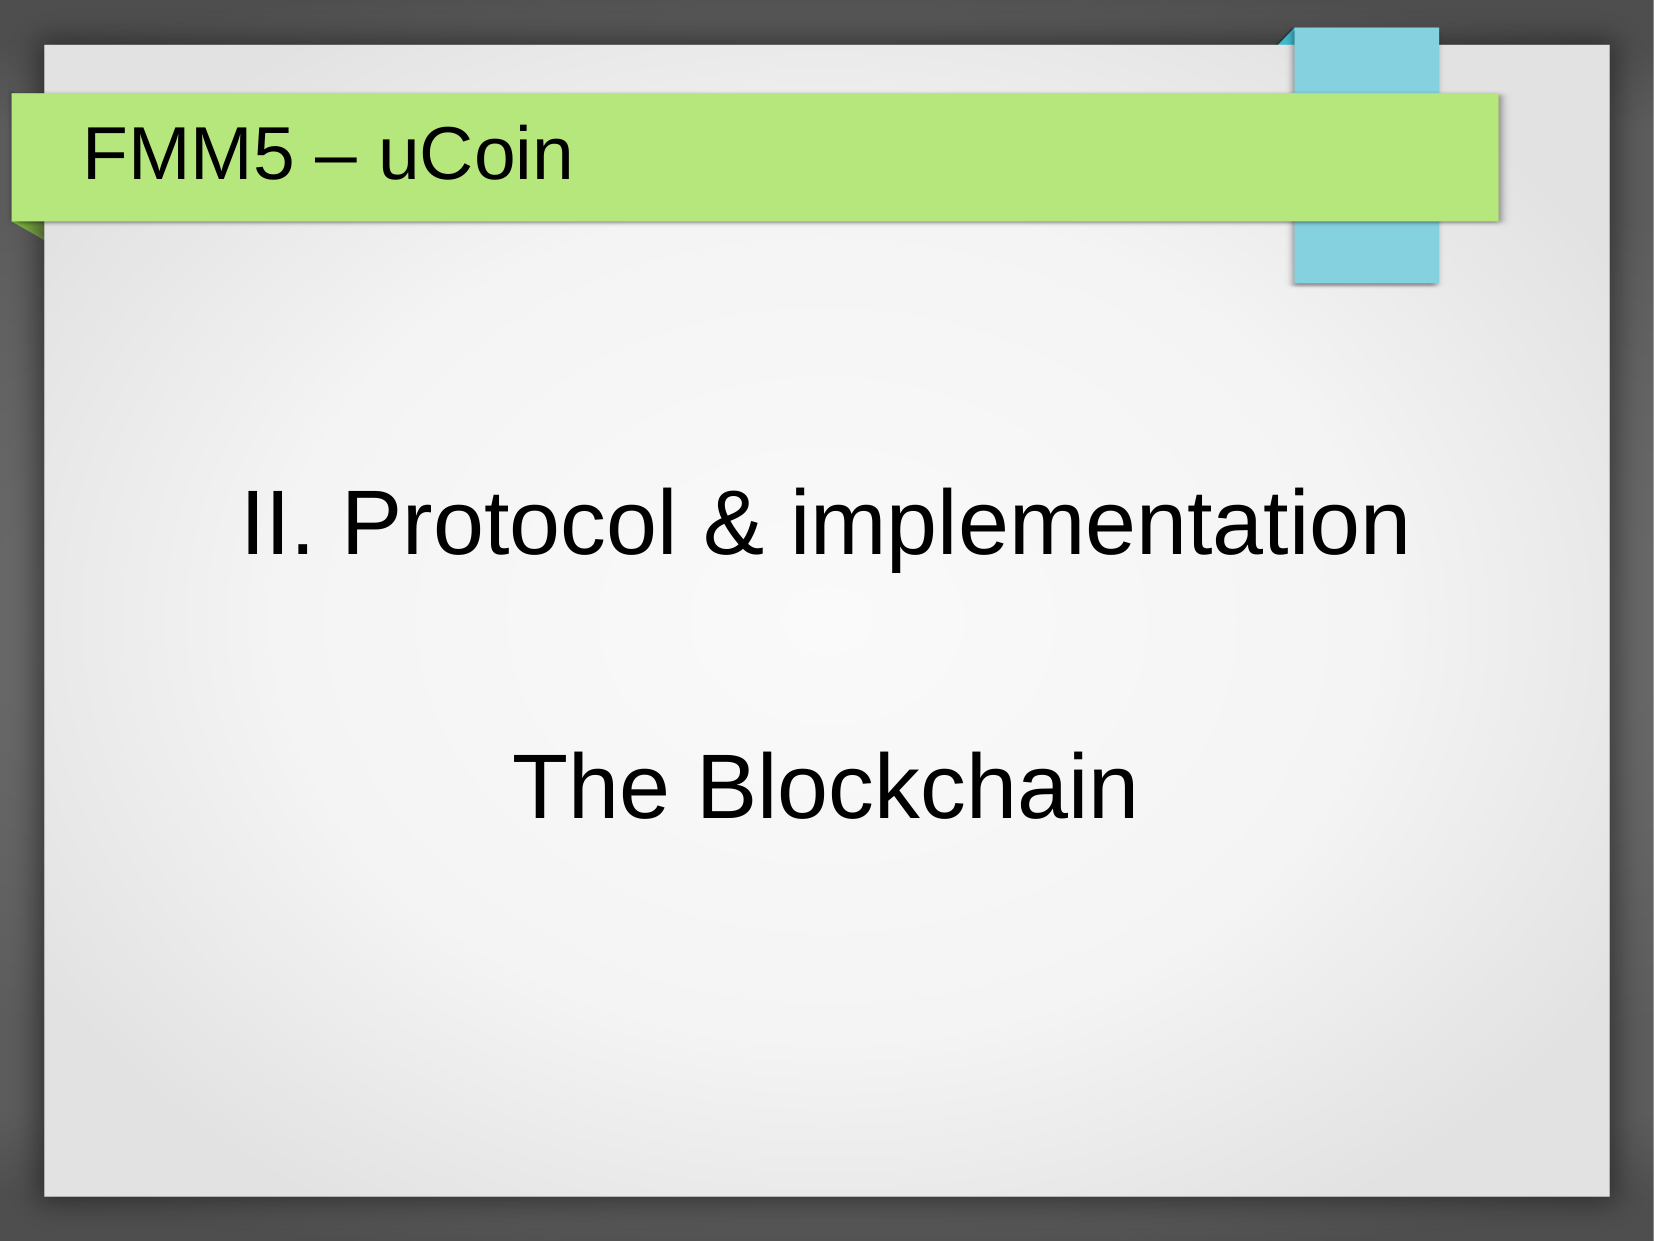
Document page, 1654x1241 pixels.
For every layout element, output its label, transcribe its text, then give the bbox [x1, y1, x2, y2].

title FMM5 – uCoin [82, 94, 1264, 213]
picture [0, 0, 1654, 1241]
list II. Protocol & implementation The Blockchain [82, 295, 1571, 1015]
